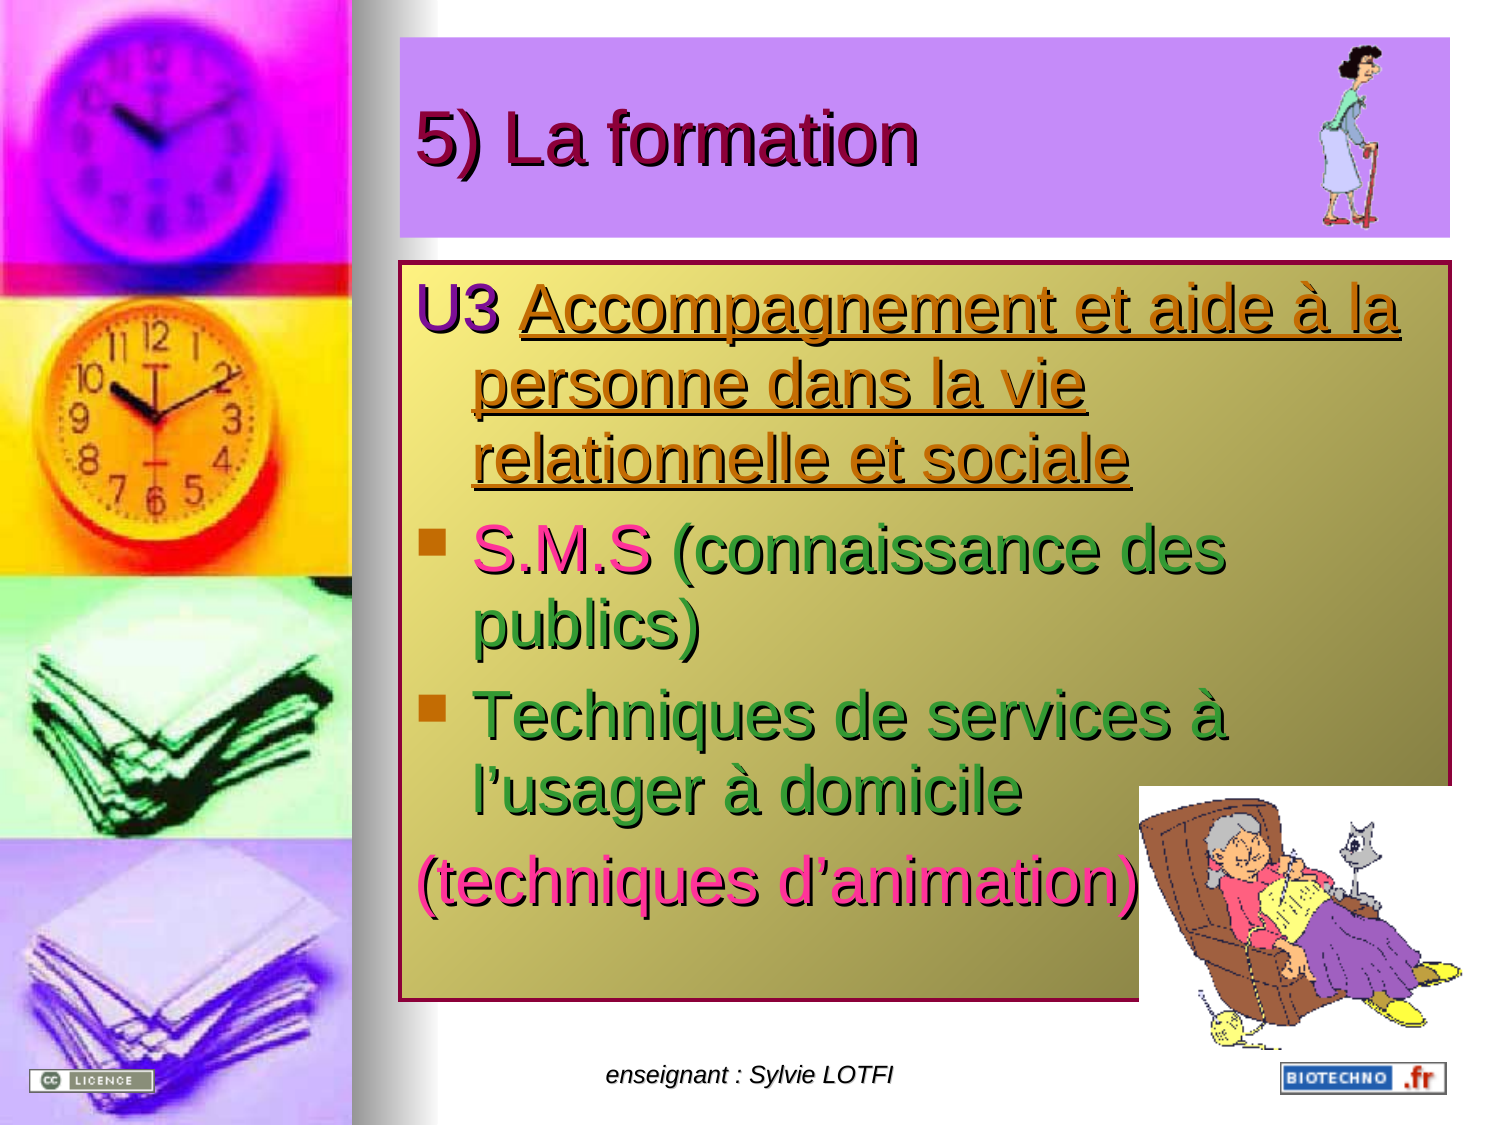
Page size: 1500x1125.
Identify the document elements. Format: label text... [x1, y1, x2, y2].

picture [1316, 42, 1384, 232]
picture [1280, 1062, 1447, 1095]
title 5) La formation [399, 37, 1450, 238]
picture [1139, 786, 1467, 1050]
picture [0, 0, 352, 1125]
list U3 Accompagnement et aide à la personne dans la vie relationnelle et sociale S.M.S (connaissance des publics) Techniques de services à l’usager à domicile (techniques d’animation) [399, 262, 1450, 1001]
